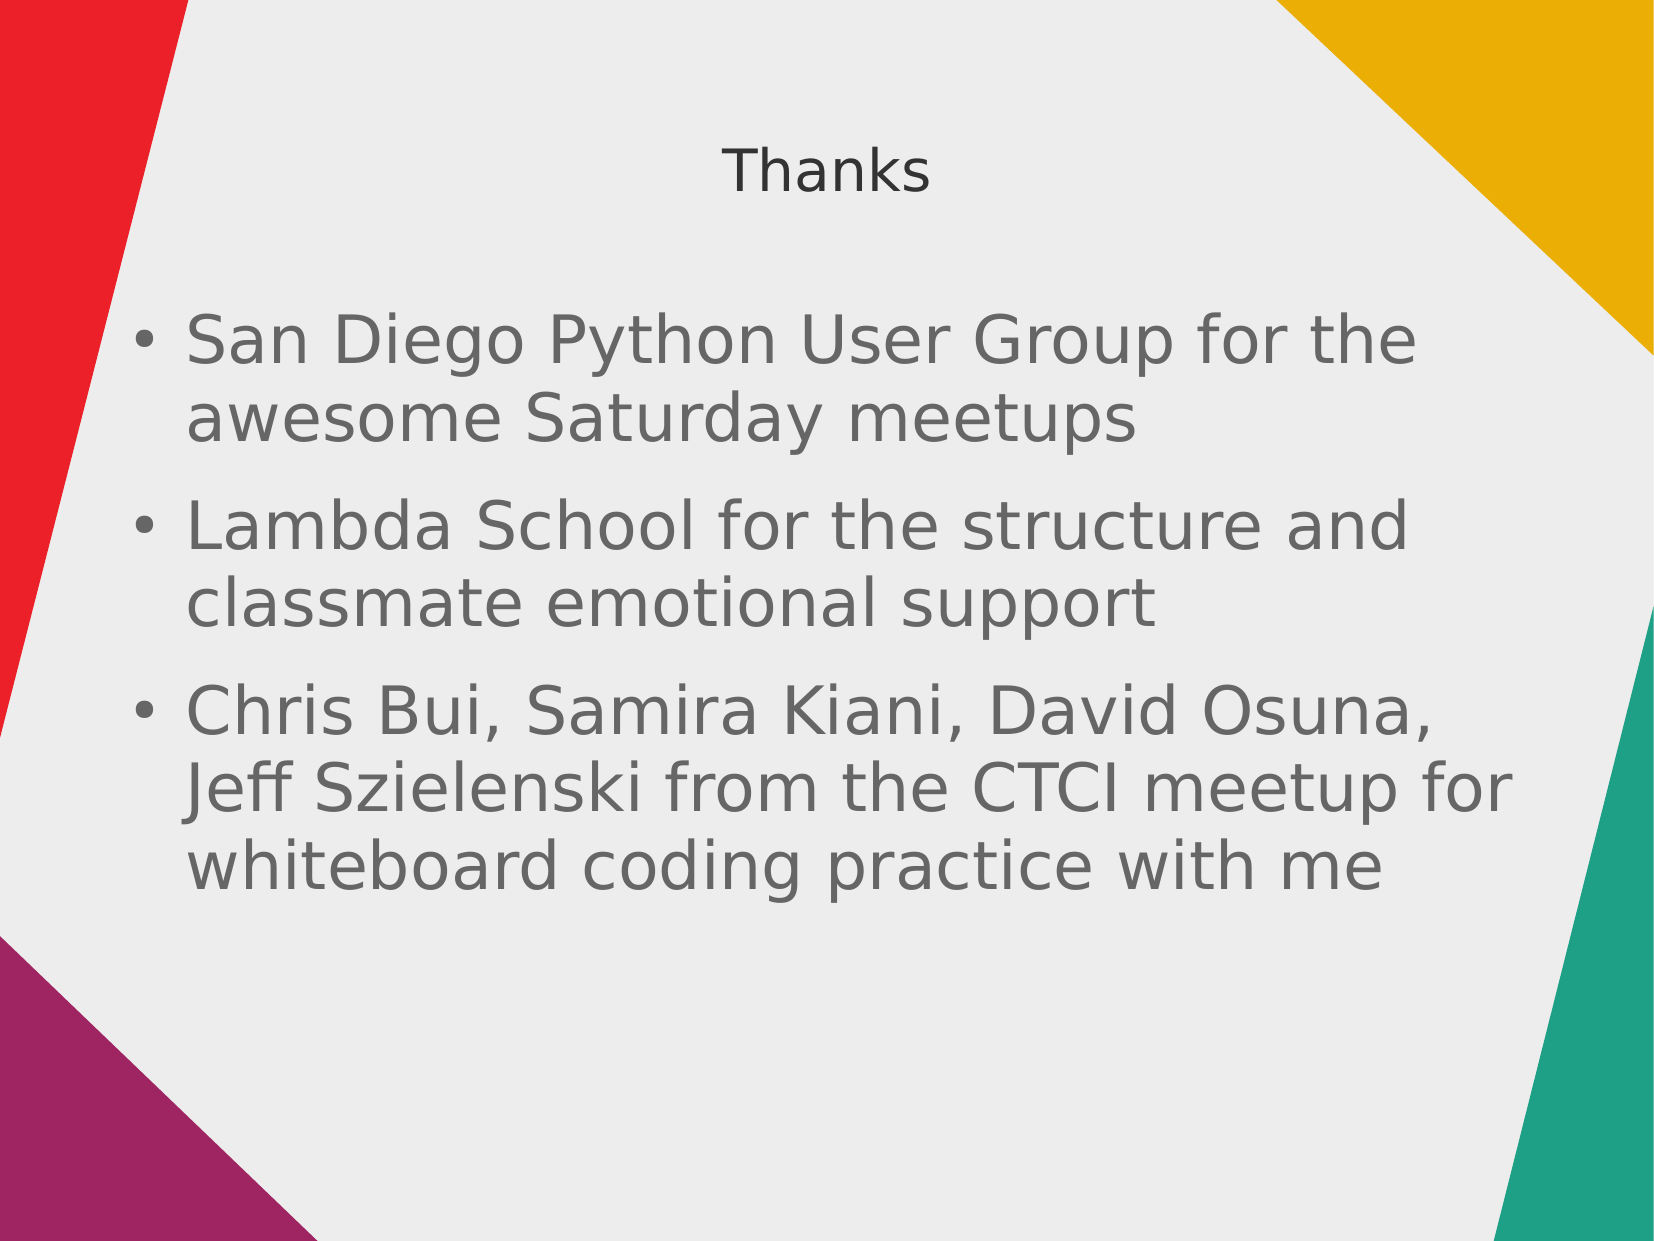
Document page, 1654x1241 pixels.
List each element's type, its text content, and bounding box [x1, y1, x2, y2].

list San Diego Python User Group for the awesome Saturday meetups Lambda School for the structure and classmate emotional support Chris Bui, Samira Kiani, David Osuna, Jeff Szielenski from the CTCI meetup for whiteboard coding practice with me [114, 302, 1539, 1033]
title Thanks [114, 73, 1539, 271]
